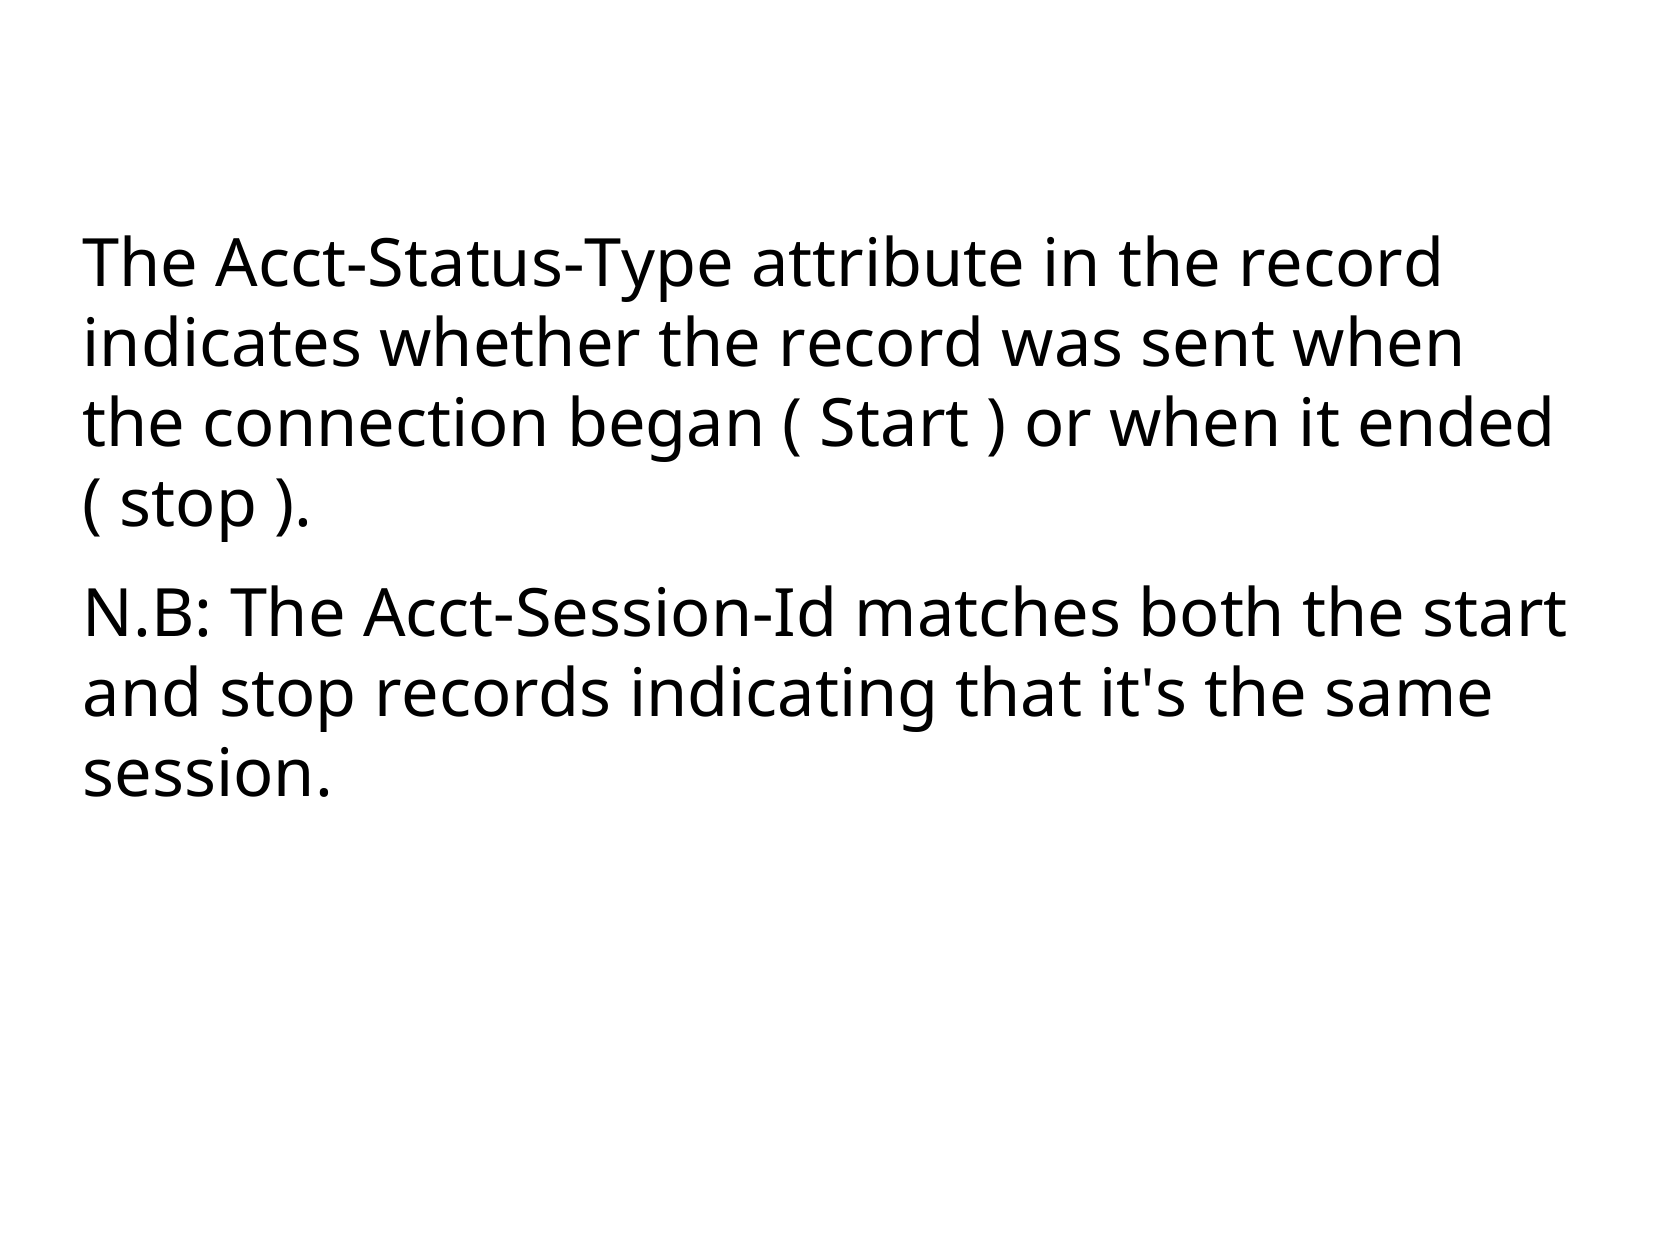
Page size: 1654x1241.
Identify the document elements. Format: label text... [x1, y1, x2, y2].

subtitle The Acct-Status-Type attribute in the record indicates whether the record was sent when the connection began ( Start ) or when it ended ( stop ). N.B: The Acct-Session-Id matches both the start and stop records indicating that it's the same session. [82, 37, 1571, 1102]
